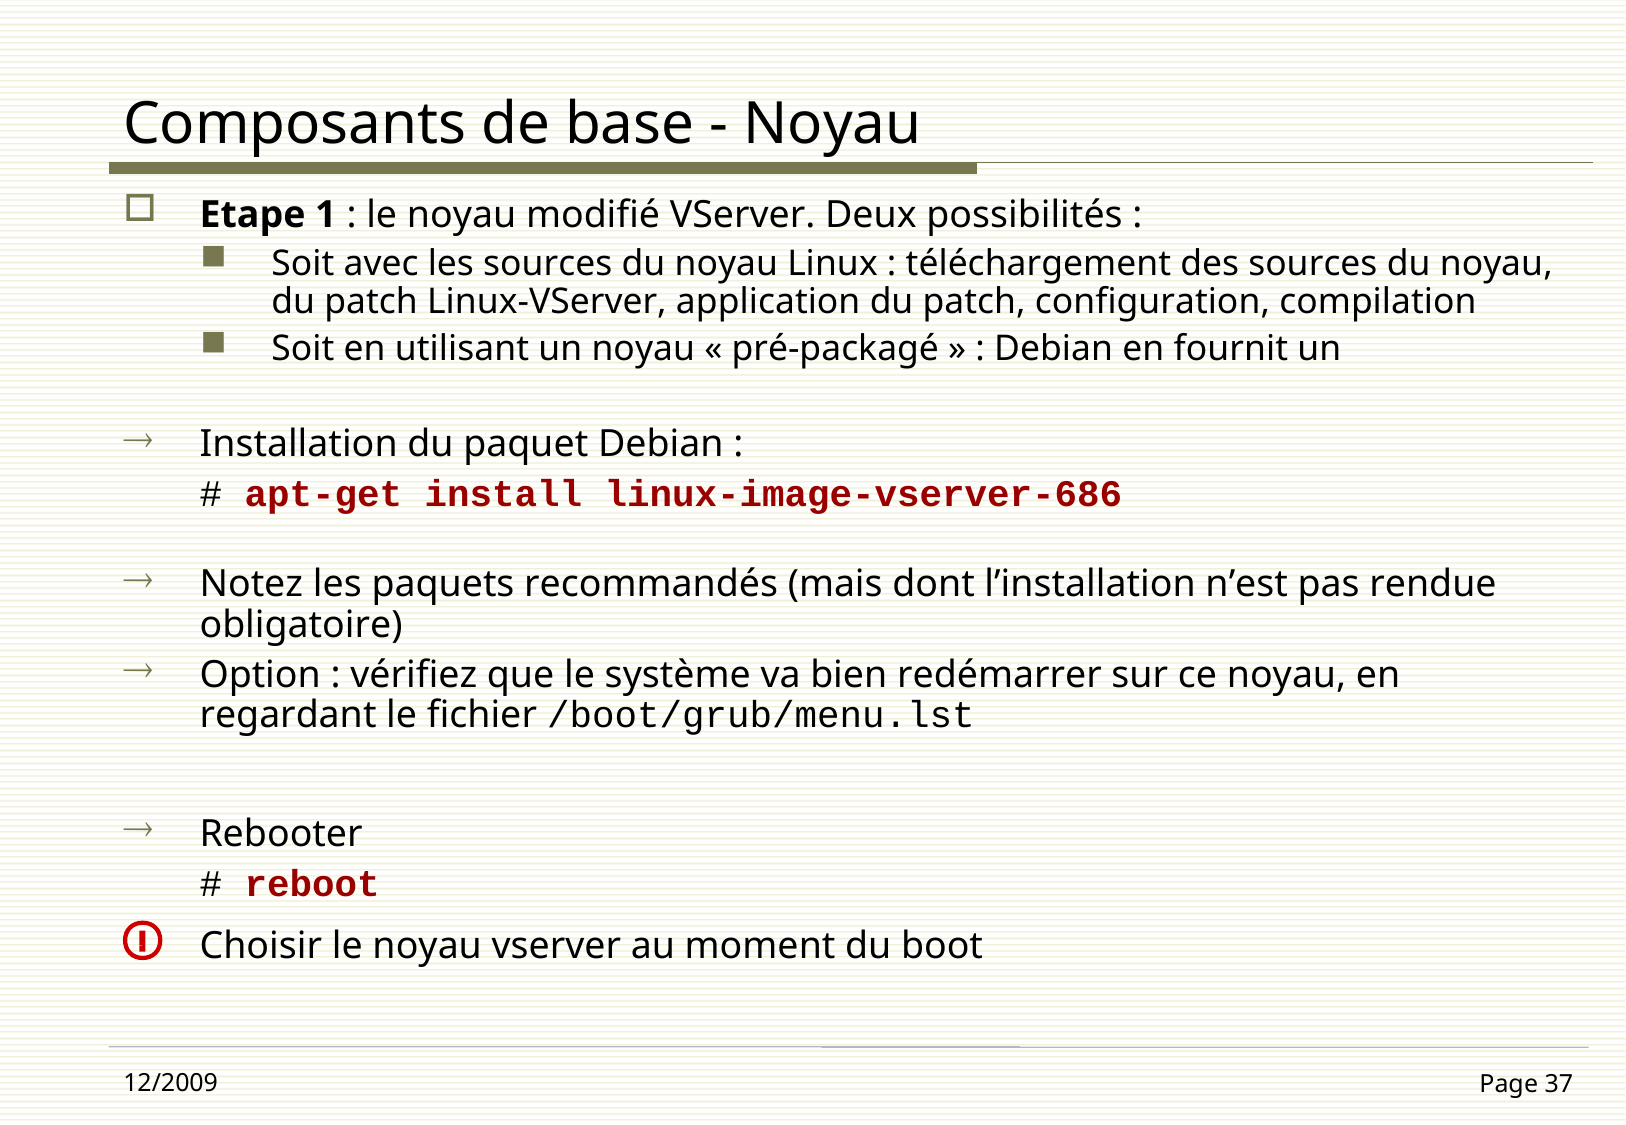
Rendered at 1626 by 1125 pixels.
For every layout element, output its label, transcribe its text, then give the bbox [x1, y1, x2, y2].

picture [0, 0, 1626, 1125]
list Etape 1 : le noyau modifié VServer. Deux possibilités : Soit avec les sources du noyau Linux : téléchargement des sources du noyau, du patch Linux-VServer, application du patch, configuration, compilation Soit en utilisant un noyau « pré-packagé » : Debian en fournit un Installation du paquet Debian : # apt-get install linux-image-vserver-686 Notez les paquets recommandés (mais dont l’installation n’est pas rendue obligatoire)‏ Option : vérifiez que le système va bien redémarrer sur ce noyau, en regardant le fichier /boot/grub/menu.lst Rebooter # reboot  Choisir le noyau vserver au moment du boot [108, 187, 1595, 1035]
title Composants de base - Noyau [108, 12, 1596, 163]
